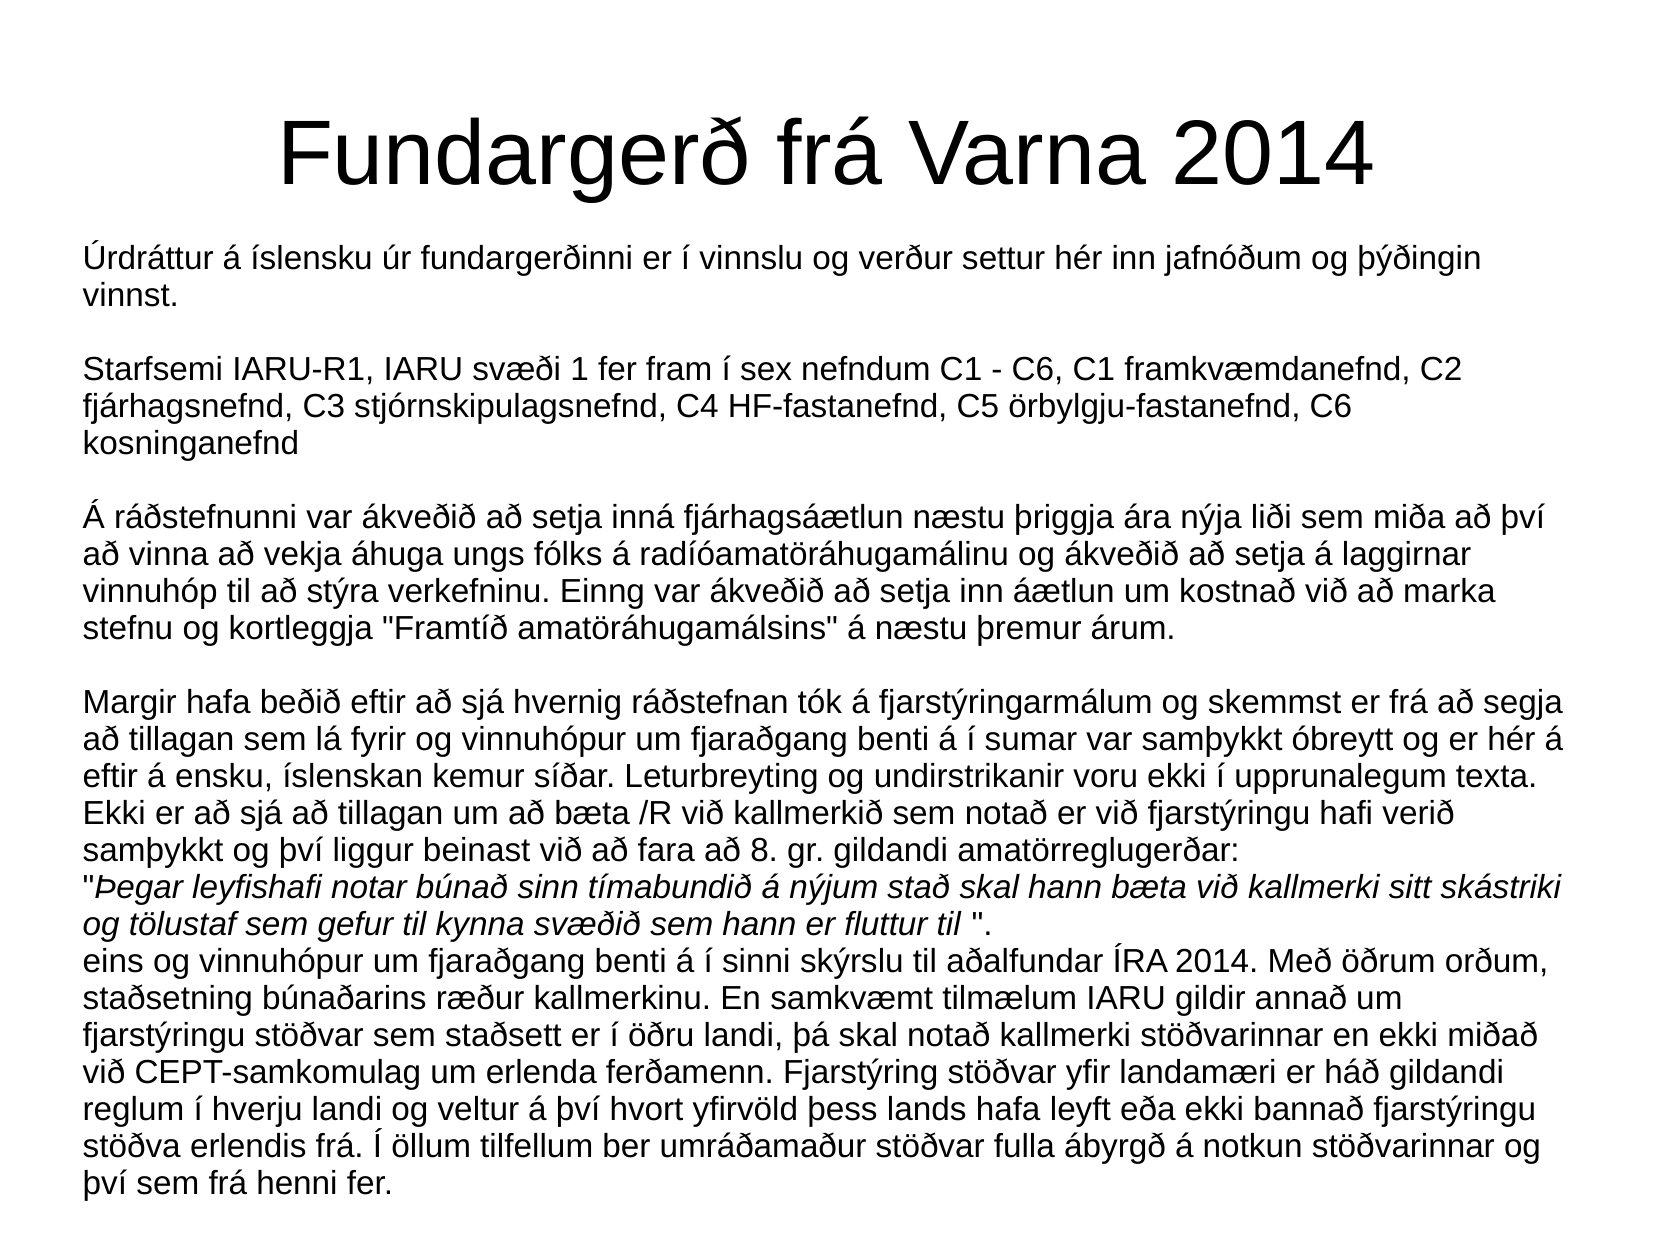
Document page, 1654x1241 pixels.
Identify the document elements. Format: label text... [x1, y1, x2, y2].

title Fundargerð frá Varna 2014 [82, 49, 1571, 236]
subtitle Úrdráttur á íslensku úr fundargerðinni er í vinnslu og verður settur hér inn jafnóðum og þýðingin vinnst. Starfsemi IARU-R1, IARU svæði 1 fer fram í sex nefndum C1 - C6, C1 framkvæmdanefnd, C2 fjárhagsnefnd, C3 stjórnskipulagsnefnd, C4 HF-fastanefnd, C5 örbylgju-fastanefnd, C6 kosninganefnd Á ráðstefnunni var ákveðið að setja inná fjárhagsáætlun næstu þriggja ára nýja liði sem miða að því að vinna að vekja áhuga ungs fólks á radíóamatöráhugamálinu og ákveðið að setja á laggirnar vinnuhóp til að stýra verkefninu. Einng var ákveðið að setja inn áætlun um kostnað við að marka stefnu og kortleggja "Framtíð amatöráhugamálsins" á næstu þremur árum. Margir hafa beðið eftir að sjá hvernig ráðstefnan tók á fjarstýringarmálum og skemmst er frá að segja að tillagan sem lá fyrir og vinnuhópur um fjaraðgang benti á í sumar var samþykkt óbreytt og er hér á eftir á ensku, íslenskan kemur síðar. Leturbreyting og undirstrikanir voru ekki í upprunalegum texta. Ekki er að sjá að tillagan um að bæta /R við kallmerkið sem notað er við fjarstýringu hafi verið samþykkt og því liggur beinast við að fara að 8. gr. gildandi amatörreglugerðar: "Þegar leyfishafi notar búnað sinn tímabundið á nýjum stað skal hann bæta við kallmerki sitt skástriki og tölustaf sem gefur til kynna svæðið sem hann er fluttur til ". eins og vinnuhópur um fjaraðgang benti á í sinni skýrslu til aðalfundar ÍRA 2014. Með öðrum orðum, staðsetning búnaðarins ræður kallmerkinu. En samkvæmt tilmælum IARU gildir annað um fjarstýringu stöðvar sem staðsett er í öðru landi, þá skal notað kallmerki stöðvarinnar en ekki miðað við CEPT-samkomulag um erlenda ferðamenn. Fjarstýring stöðvar yfir landamæri er háð gildandi reglum í hverju landi og veltur á því hvort yfirvöld þess lands hafa leyft eða ekki bannað fjarstýringu stöðva erlendis frá. Í öllum tilfellum ber umráðamaður stöðvar fulla ábyrgð á notkun stöðvarinnar og því sem frá henni fer. [82, 236, 1571, 1238]
